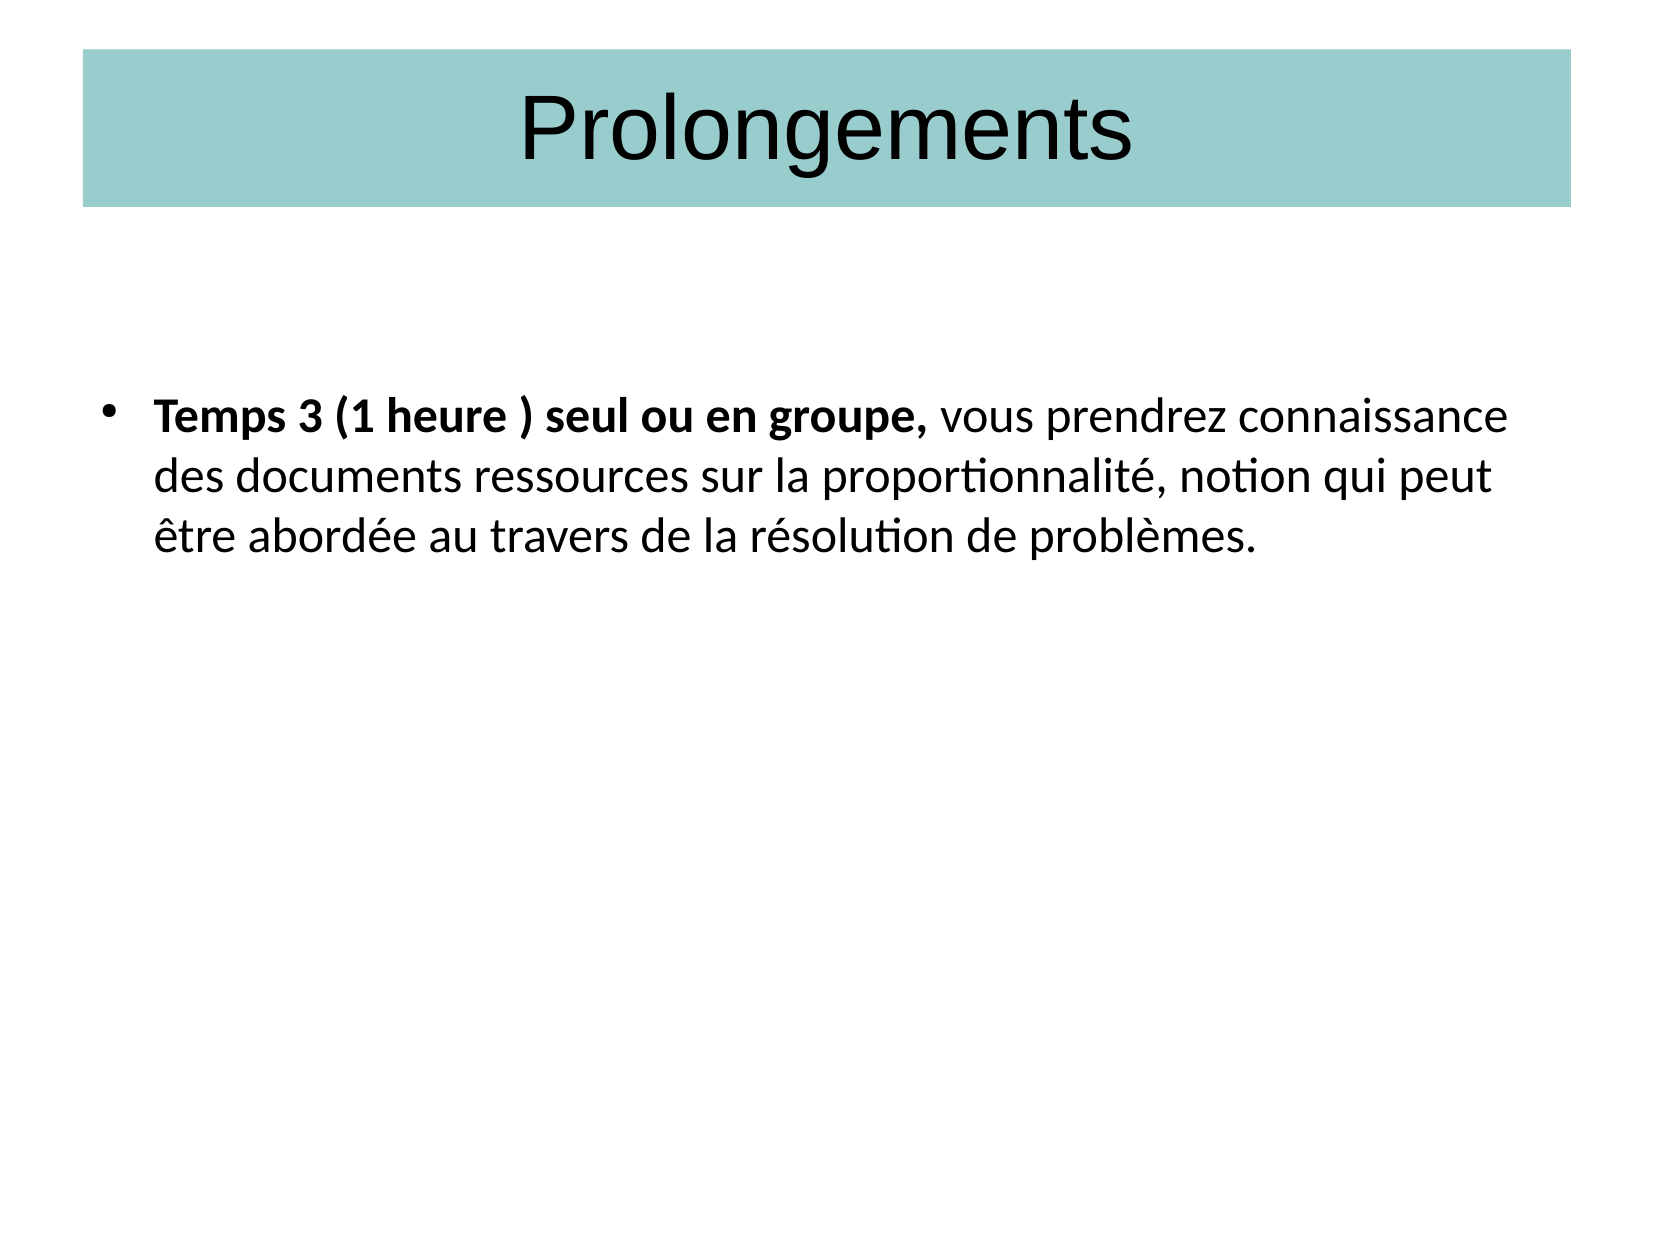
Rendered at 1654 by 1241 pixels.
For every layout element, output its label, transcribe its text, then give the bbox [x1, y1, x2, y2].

list Temps 3 (1 heure ) seul ou en groupe, vous prendrez connaissance des documents ressources sur la proportionnalité, notion qui peut être abordée au travers de la résolution de problèmes. [82, 290, 1571, 1010]
title Prolongements [82, 49, 1571, 207]
